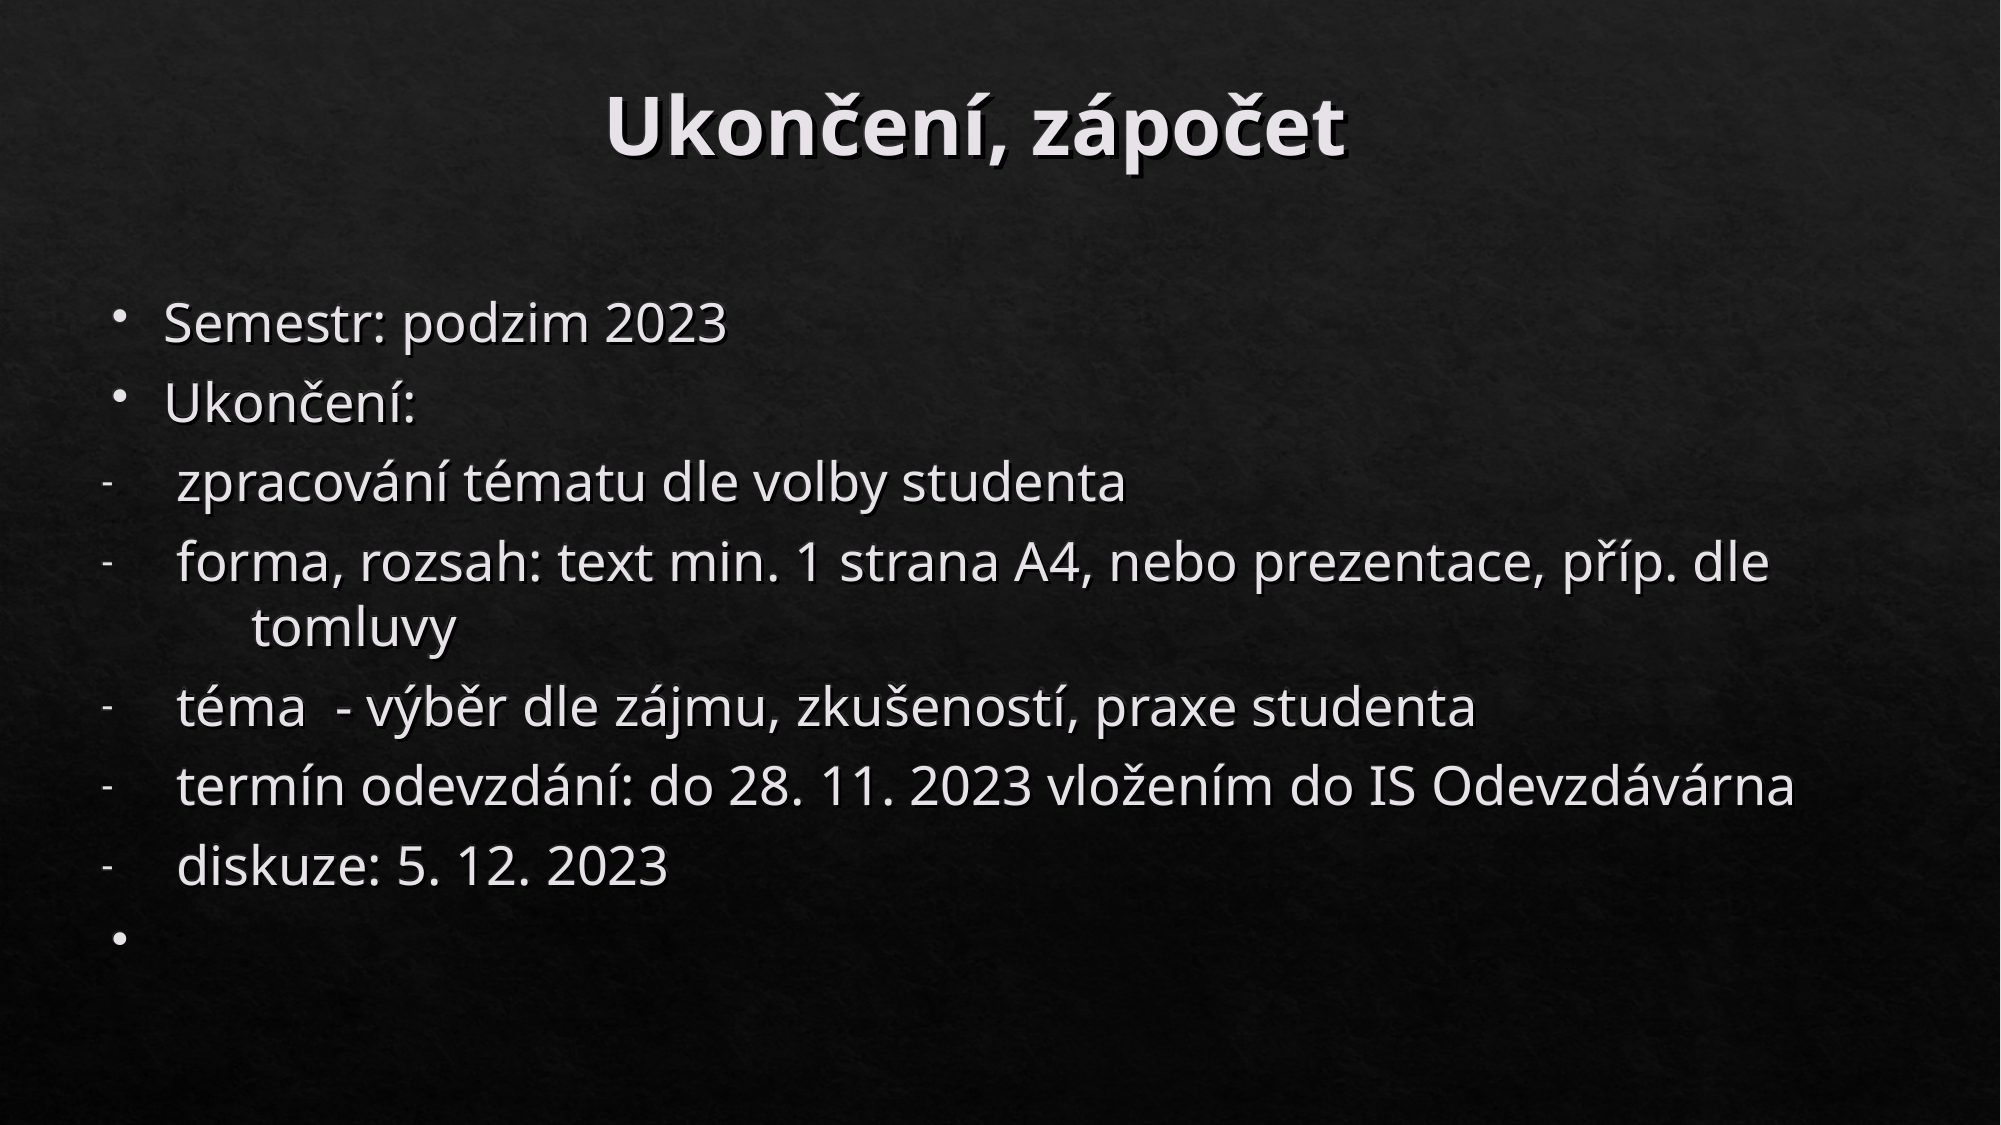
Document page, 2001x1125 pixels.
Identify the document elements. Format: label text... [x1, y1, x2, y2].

list Semestr: podzim 2023 Ukončení: zpracování tématu dle volby studenta forma, rozsah: text min. 1 strana A4, nebo prezentace, příp. dle tomluvy téma - výběr dle zájmu, zkušeností, praxe studenta termín odevzdání: do 28. 11. 2023 vložením do IS Odevzdávárna diskuze: 5. 12. 2023 [86, 280, 1937, 956]
title Ukončení, zápočet [86, 71, 1887, 187]
